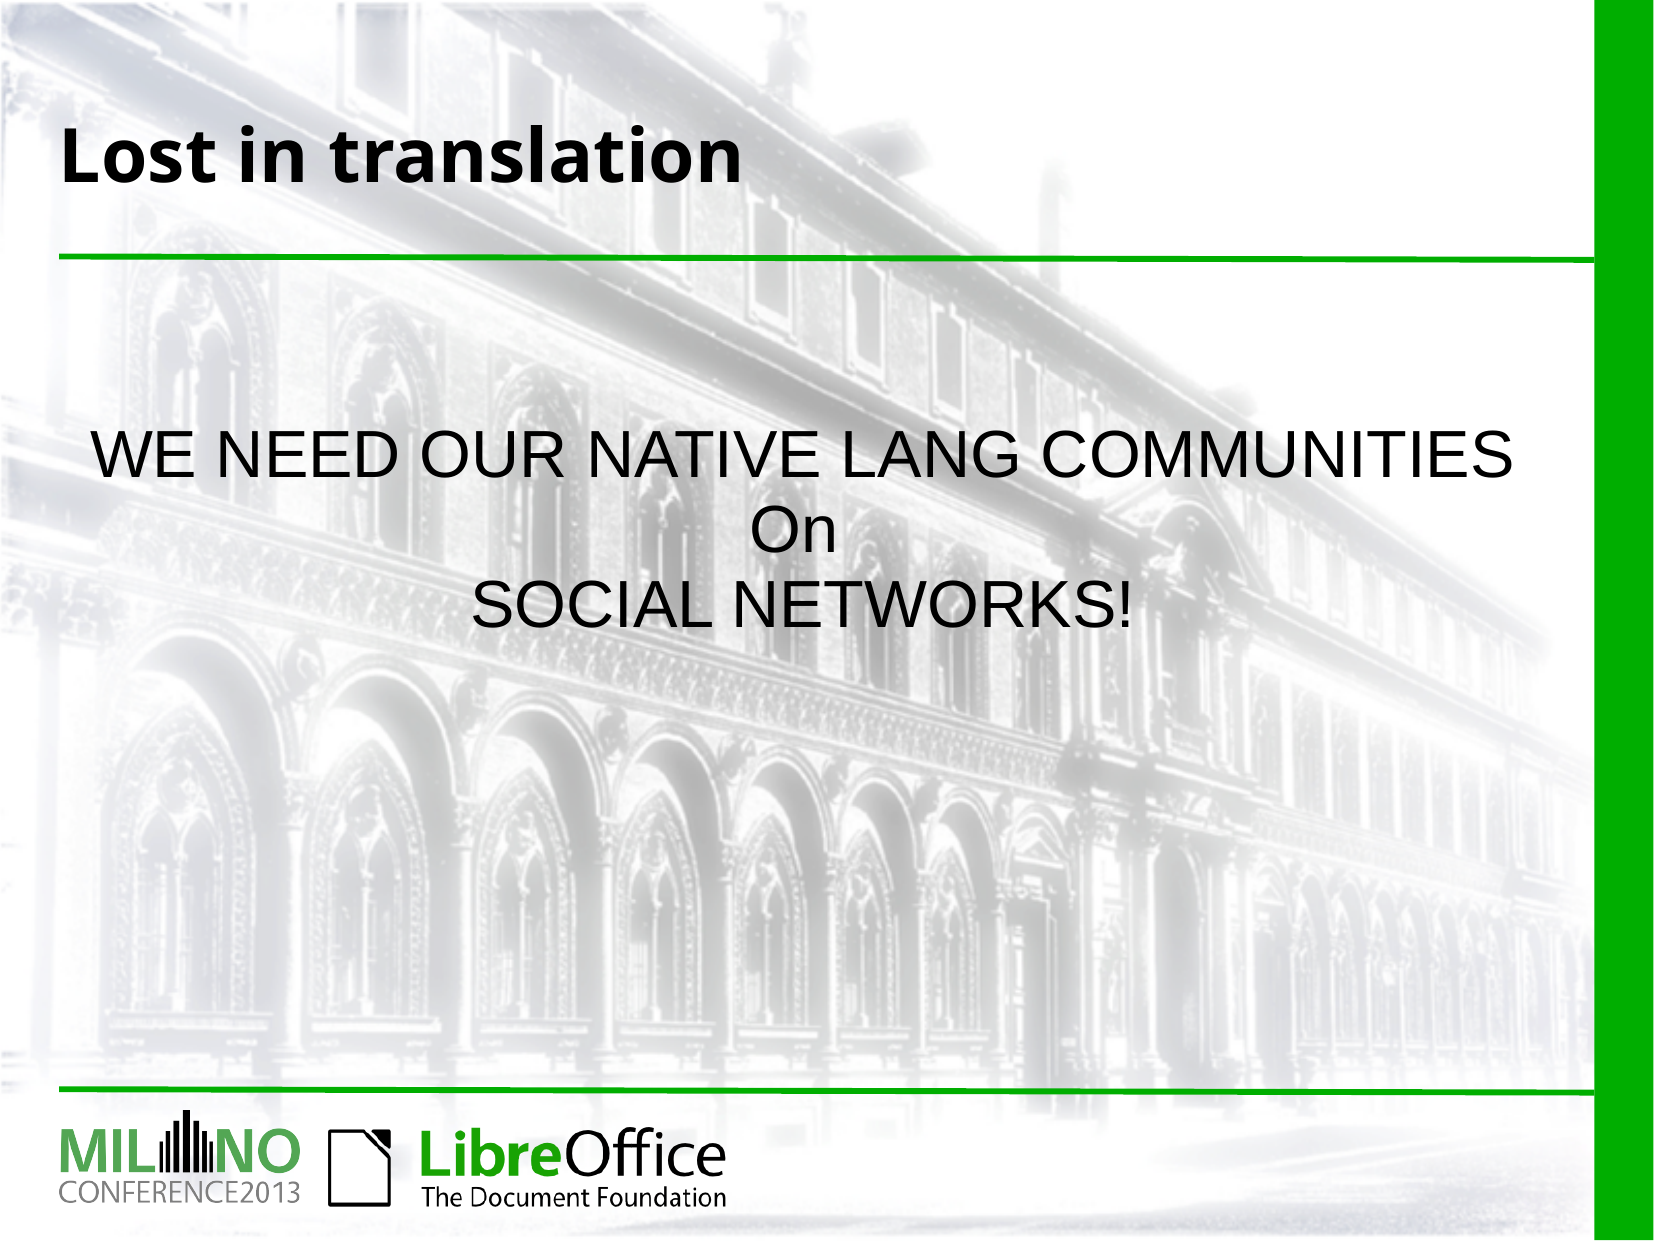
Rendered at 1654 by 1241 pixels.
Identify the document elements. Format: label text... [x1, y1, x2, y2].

subtitle WE NEED OUR NATIVE LANG COMMUNITIES On SOCIAL NETWORKS! [59, 49, 1548, 1010]
picture [0, 1, 1594, 1241]
